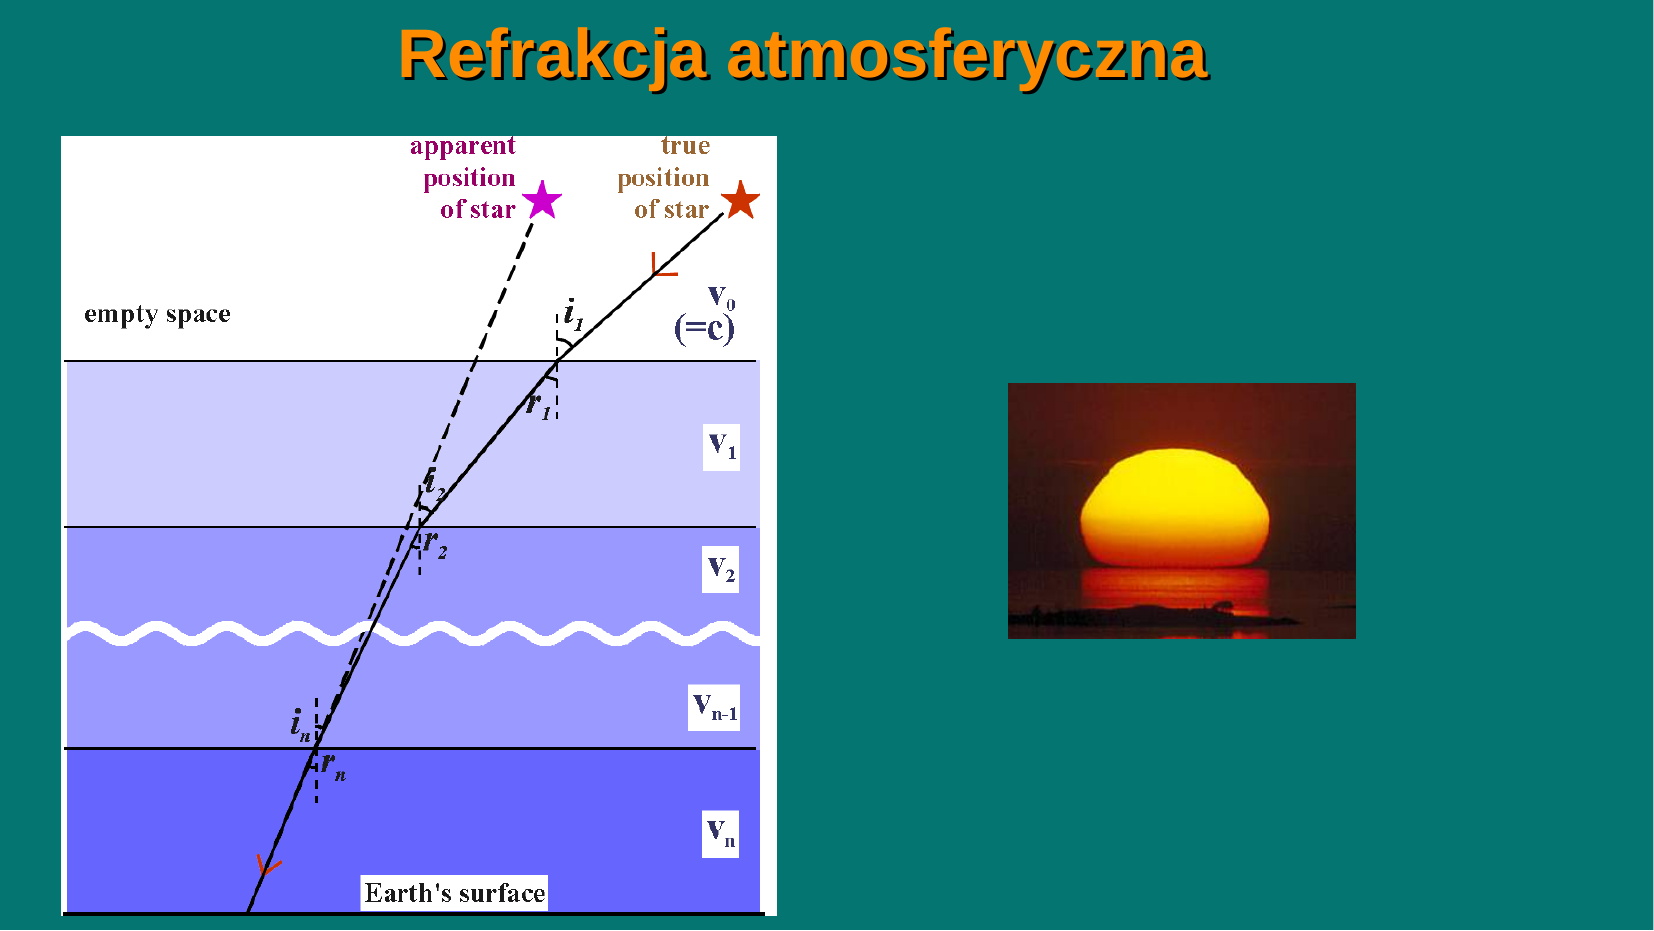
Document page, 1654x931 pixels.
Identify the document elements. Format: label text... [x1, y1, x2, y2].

picture [61, 136, 777, 916]
picture [1008, 383, 1356, 639]
title Refrakcja atmosferyczna [245, 8, 1362, 99]
